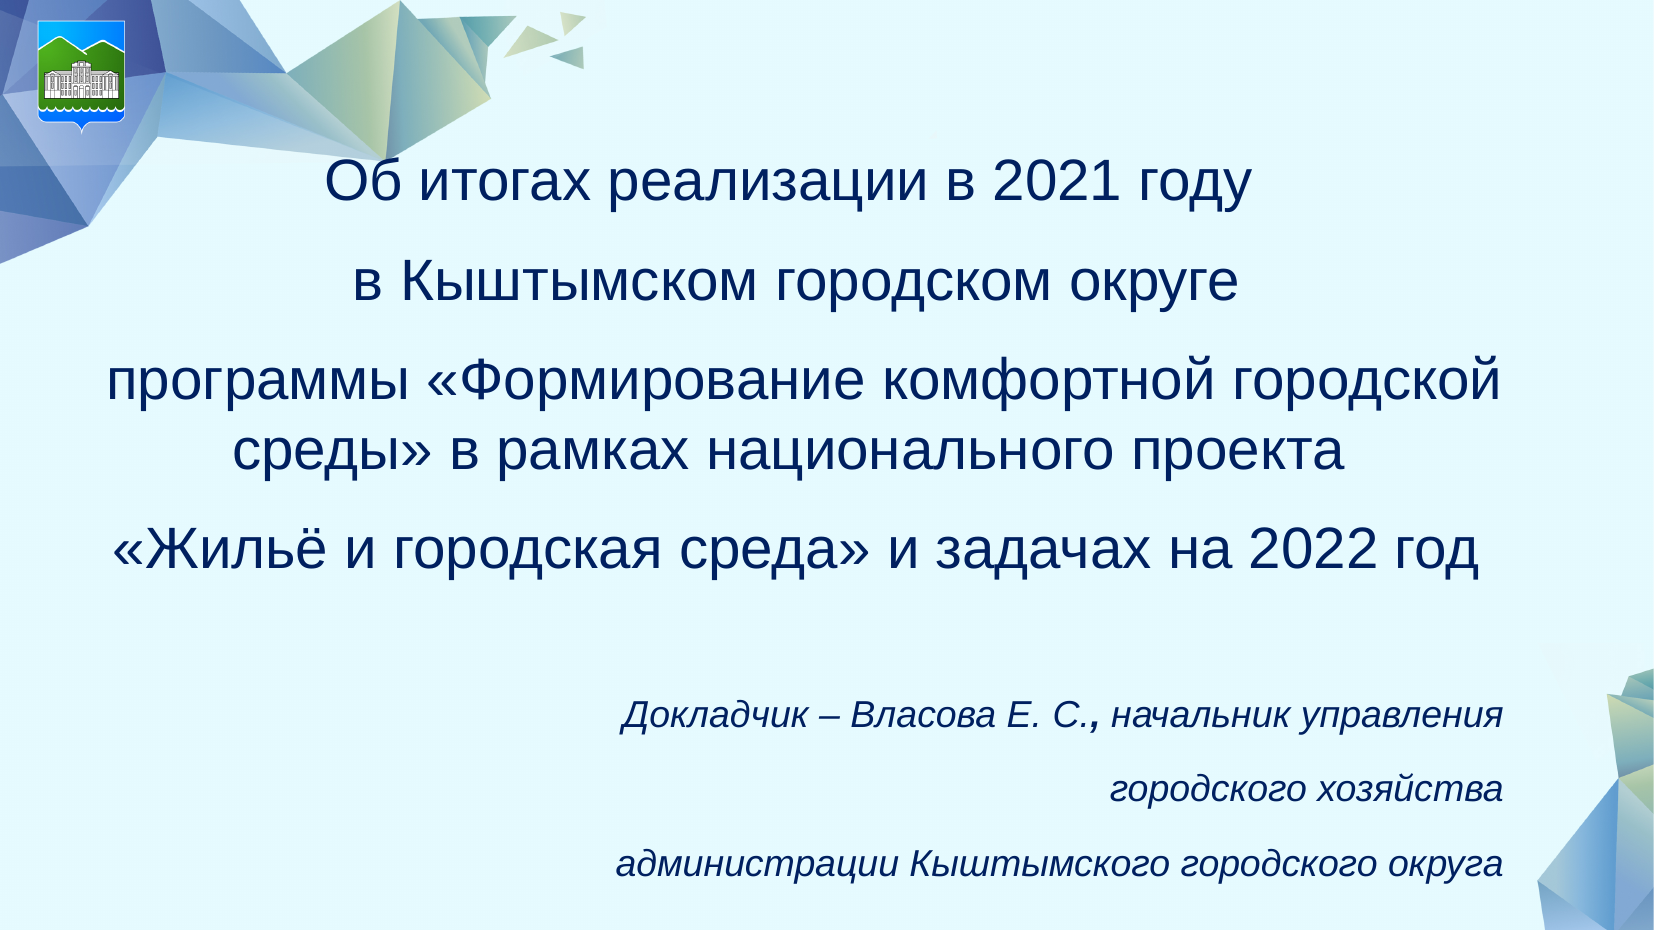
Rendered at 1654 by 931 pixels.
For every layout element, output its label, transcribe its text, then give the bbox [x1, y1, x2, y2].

subtitle Об итогах реализации в 2021 году в Кыштымском городском округе программы «Формирование комфортной городской среды» в рамках национального проекта «Жильё и городская среда» и задачах на 2022 год Докладчик – Власова Е. С., начальник управления городского хозяйства администрации Кыштымского городского округа [90, 139, 1538, 887]
picture [0, 0, 1654, 931]
